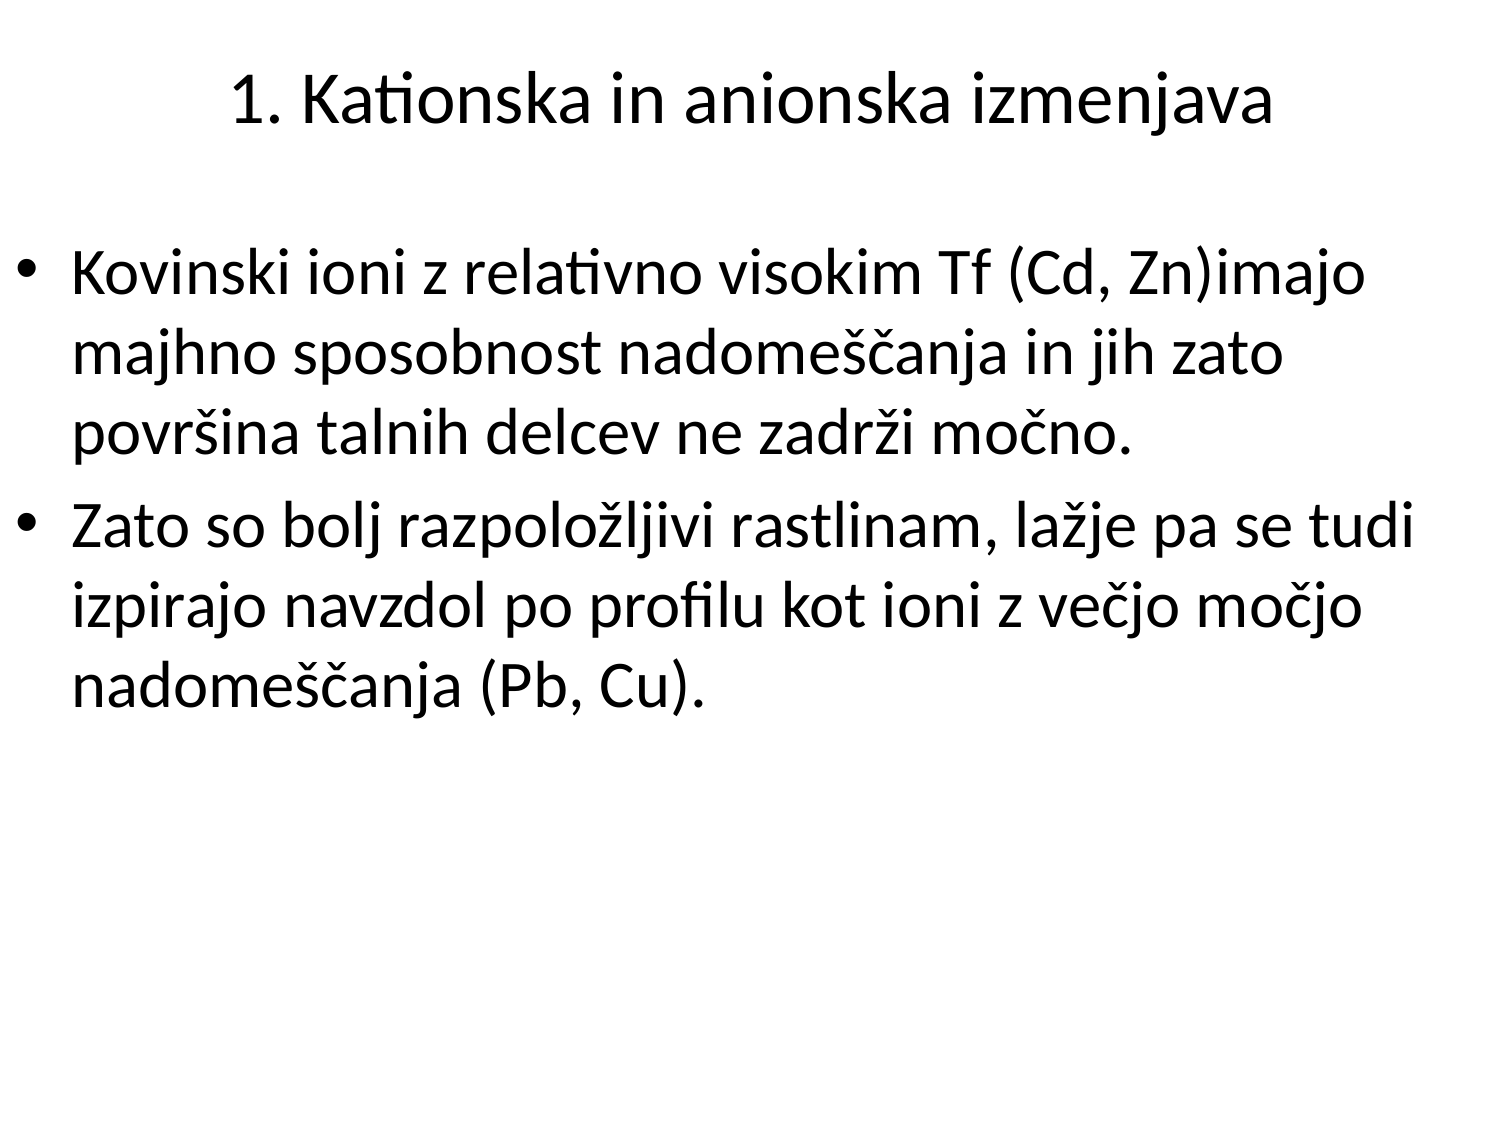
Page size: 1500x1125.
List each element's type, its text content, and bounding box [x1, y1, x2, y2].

title 1. Kationska in anionska izmenjava [76, 0, 1427, 188]
list Kovinski ioni z relativno visokim Tf (Cd, Zn)imajo majhno sposobnost nadomeščanja in jih zato površina talnih delcev ne zadrži močno. Zato so bolj razpoložljivi rastlinam, lažje pa se tudi izpirajo navzdol po profilu kot ioni z večjo močjo nadomeščanja (Pb, Cu). [0, 220, 1500, 858]
